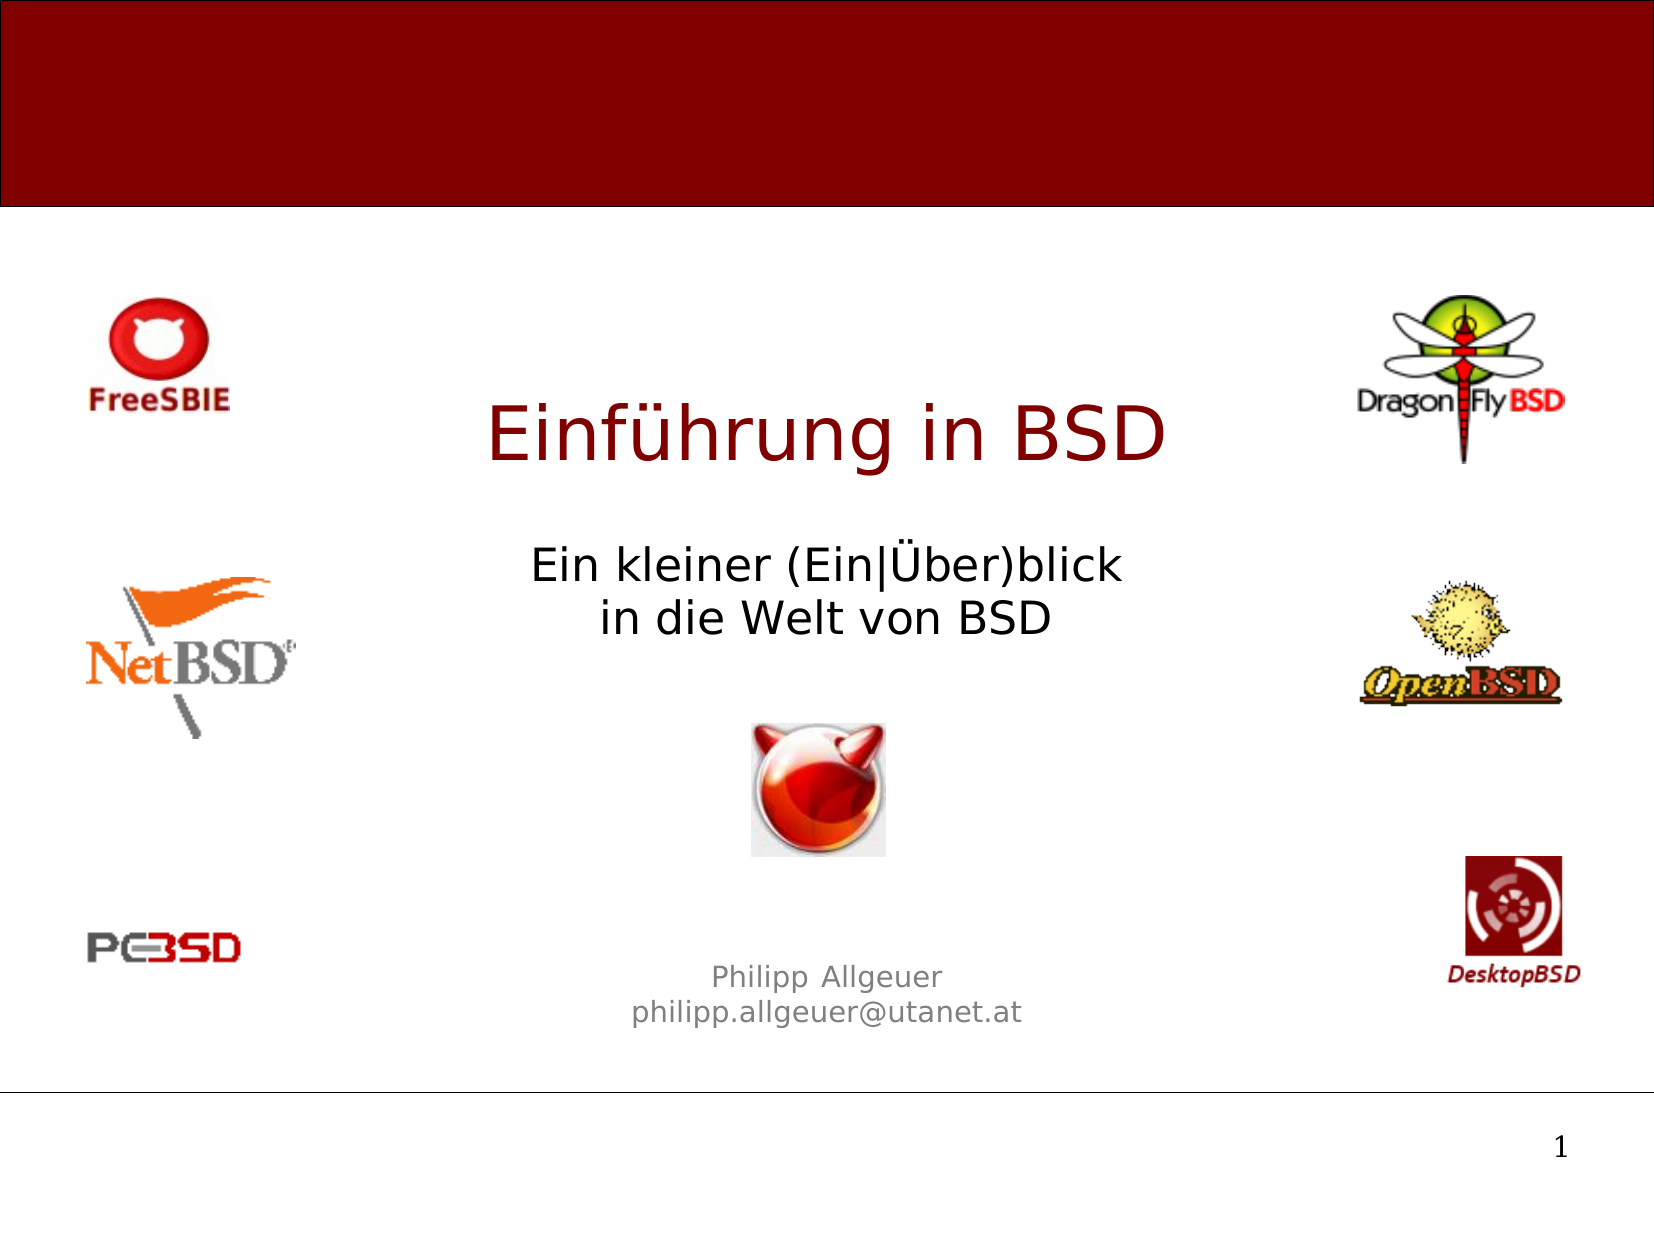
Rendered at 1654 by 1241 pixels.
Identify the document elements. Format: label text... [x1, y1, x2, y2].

picture [751, 723, 886, 857]
picture [88, 296, 230, 414]
text_box Einführung in BSD [59, 383, 1595, 486]
text_box Philipp Allgeuer philipp.allgeuer@utanet.at [59, 944, 1595, 1116]
picture [86, 577, 296, 739]
picture [1446, 856, 1582, 990]
picture [57, 866, 266, 1034]
text_box Ein kleiner (Ein|Über)blick in die Welt von BSD [59, 531, 1595, 653]
picture [1358, 577, 1565, 709]
picture [1356, 295, 1565, 464]
text_box [0, 0, 1654, 207]
